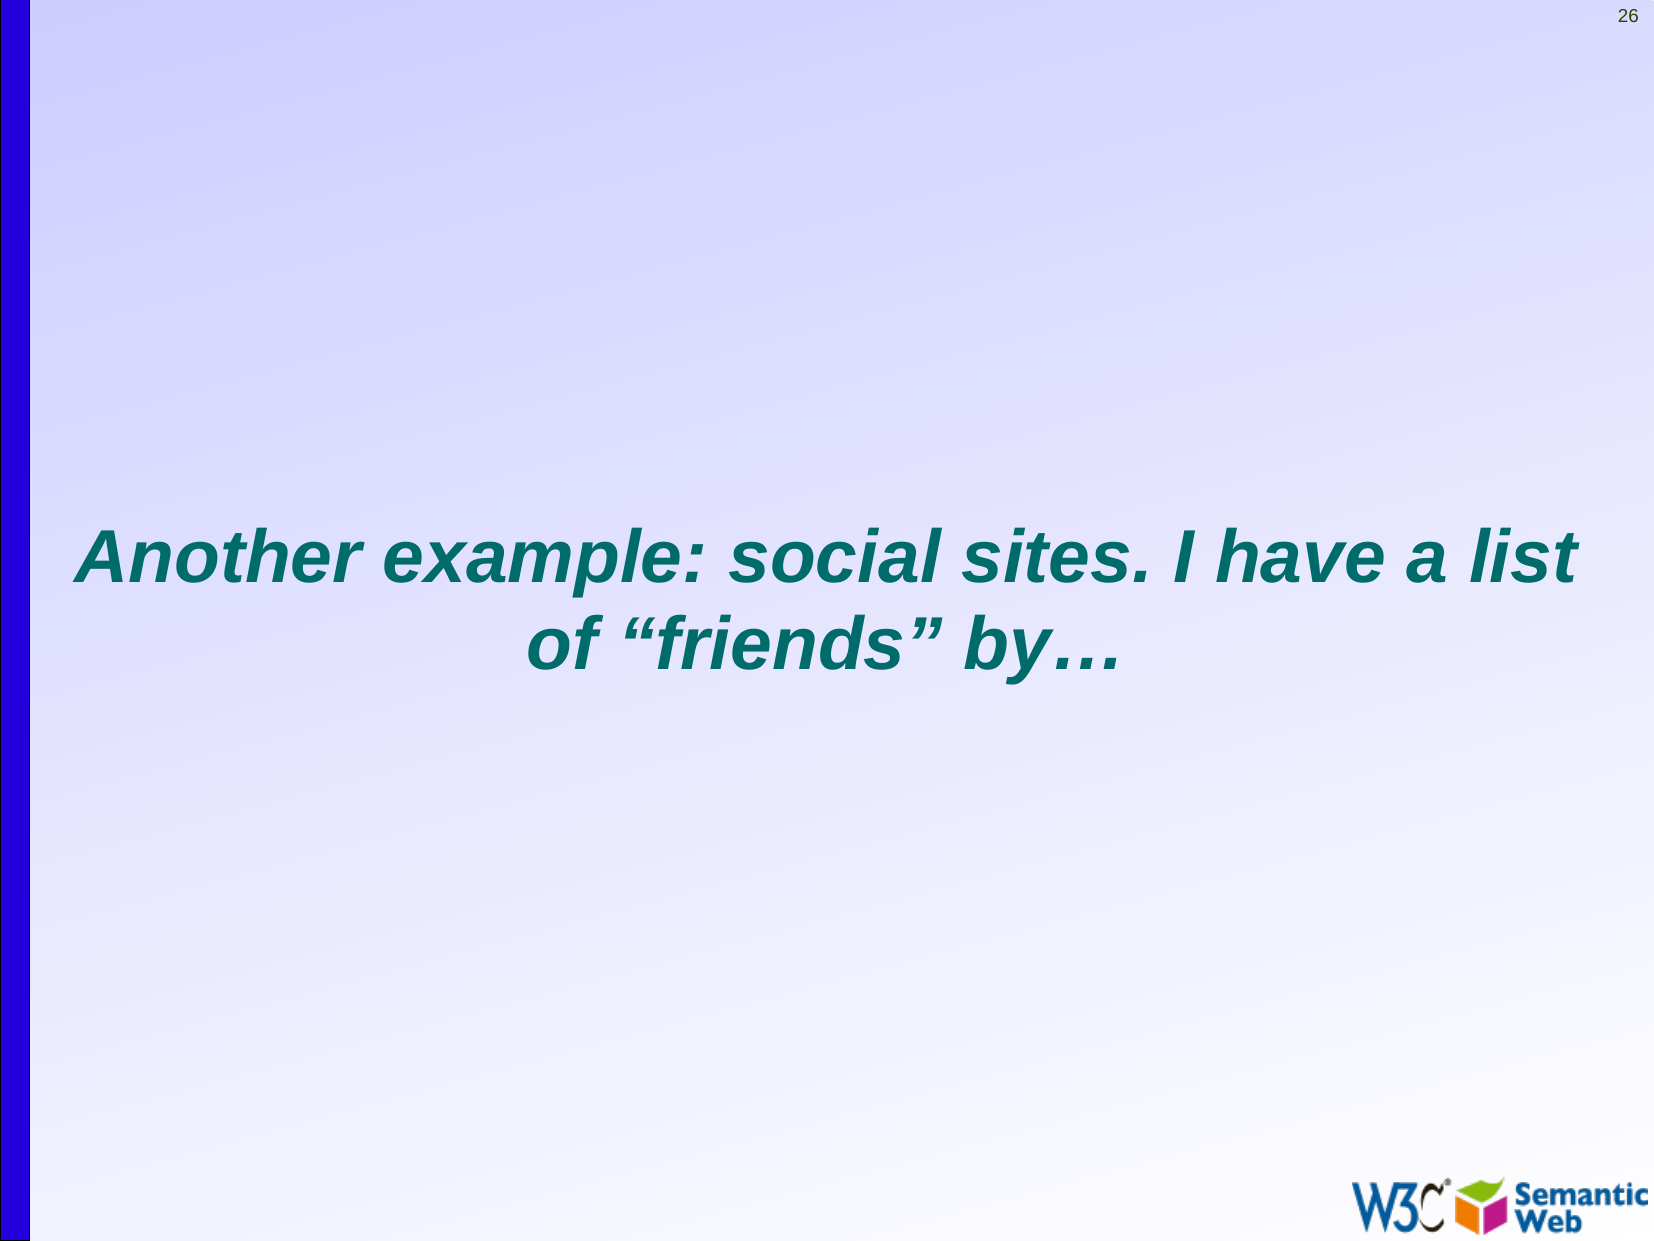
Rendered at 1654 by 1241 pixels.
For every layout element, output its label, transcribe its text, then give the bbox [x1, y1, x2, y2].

picture [1352, 1175, 1648, 1235]
title Another example: social sites. I have a list of “friends” by… [59, 512, 1595, 684]
